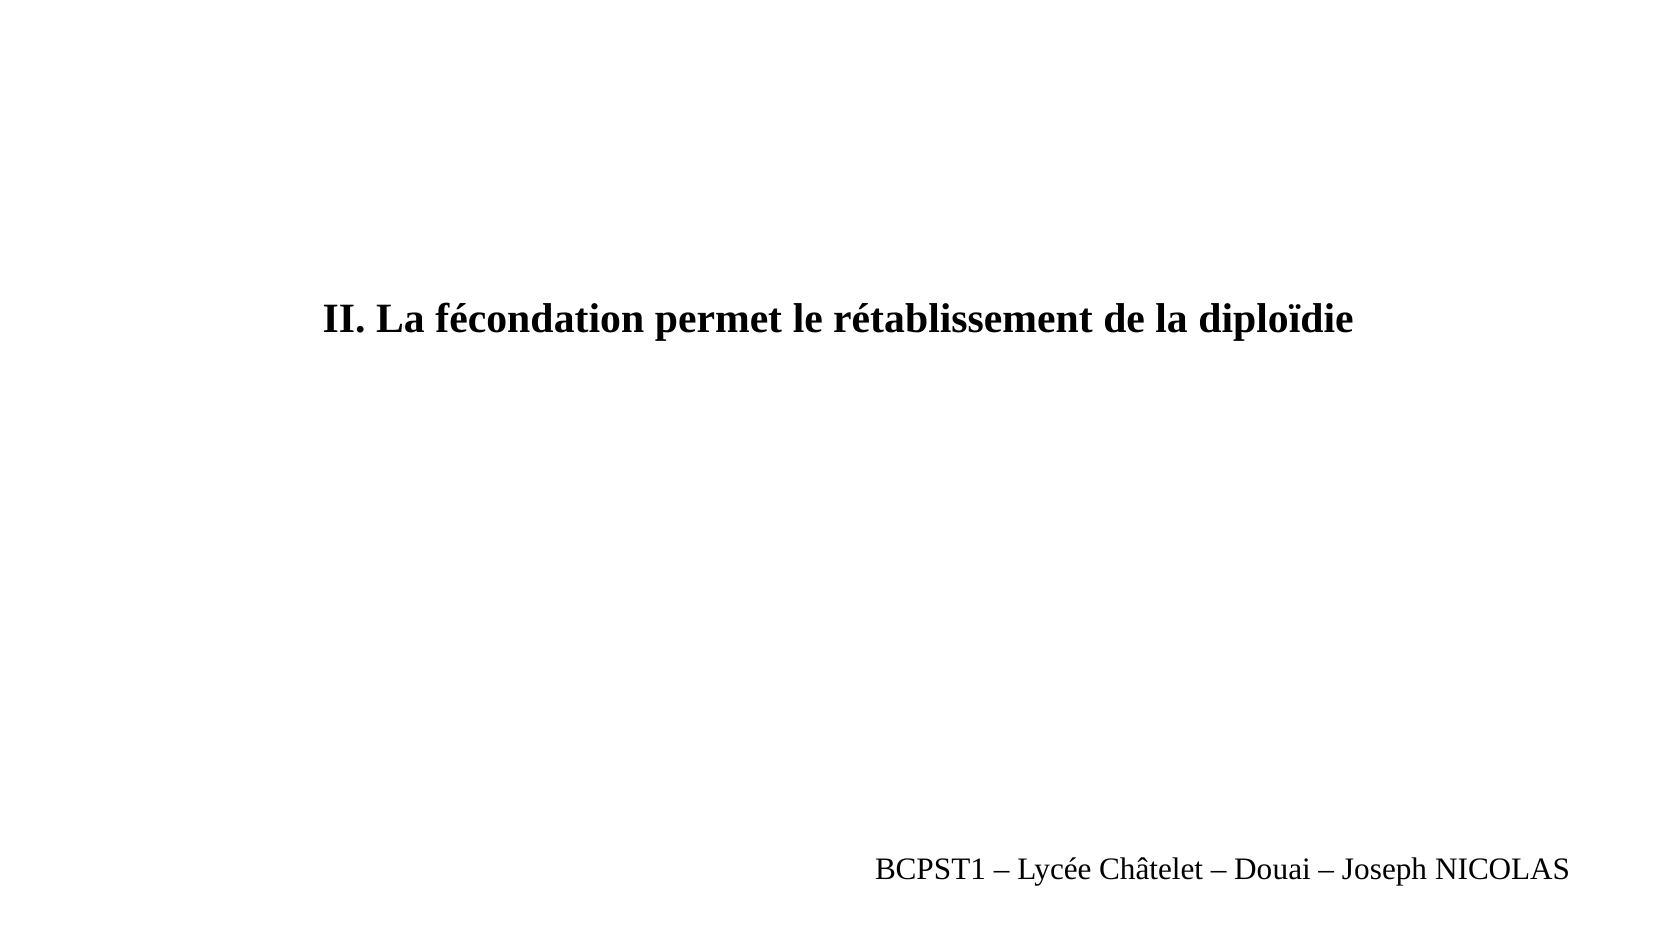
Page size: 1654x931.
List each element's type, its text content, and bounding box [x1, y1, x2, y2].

text_box BCPST1 – Lycée Châtelet – Douai – Joseph NICOLAS [637, 832, 1571, 905]
text_box II. La fécondation permet le rétablissement de la diploïdie [94, 295, 1583, 378]
